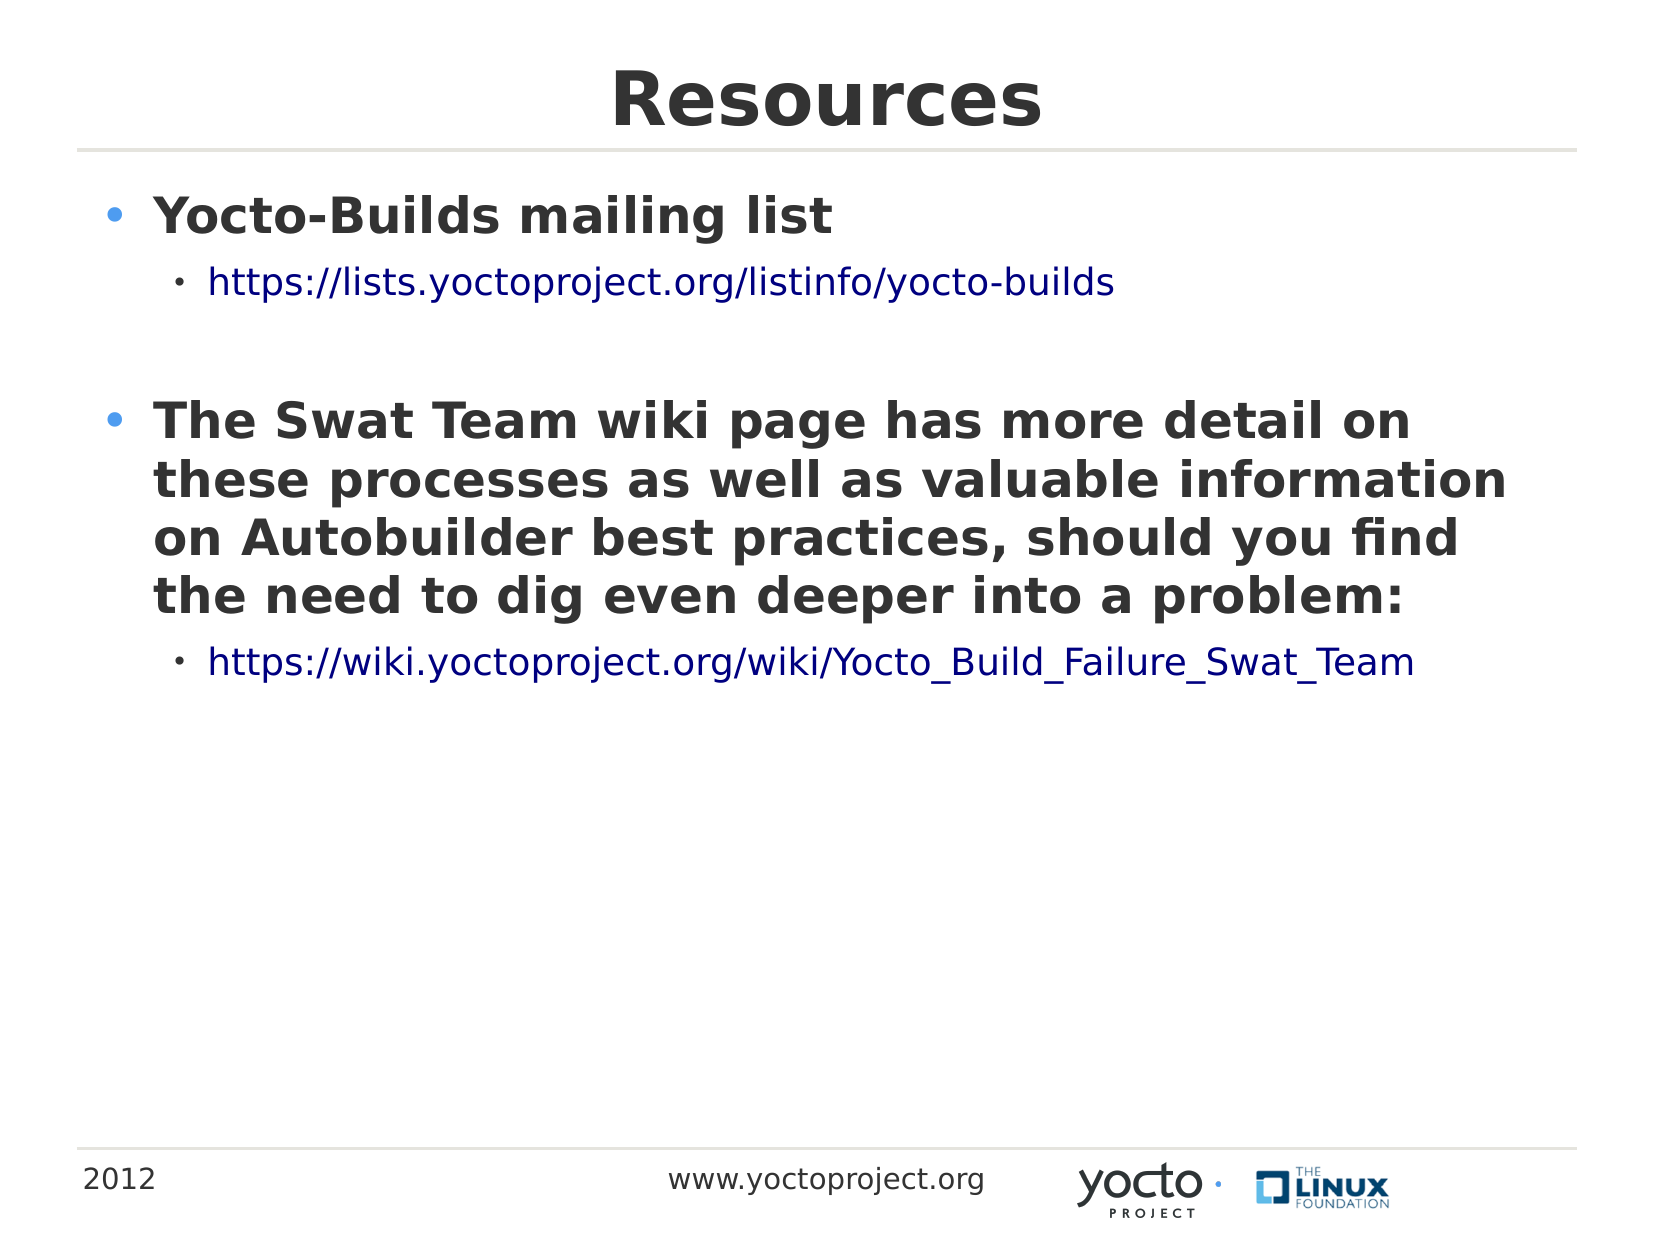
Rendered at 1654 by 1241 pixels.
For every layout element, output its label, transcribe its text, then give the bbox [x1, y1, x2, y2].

title Resources [82, 49, 1571, 151]
list Yocto-Builds mailing list https://lists.yoctoproject.org/listinfo/yocto-builds The Swat Team wiki page has more detail on these processes as well as valuable information on Autobuilder best practices, should you find the need to dig even deeper into a problem: https://wiki.yoctoproject.org/wiki/Yocto_Build_Failure_Swat_Team [82, 187, 1571, 1141]
picture [1077, 1162, 1221, 1218]
picture [1252, 1162, 1392, 1211]
